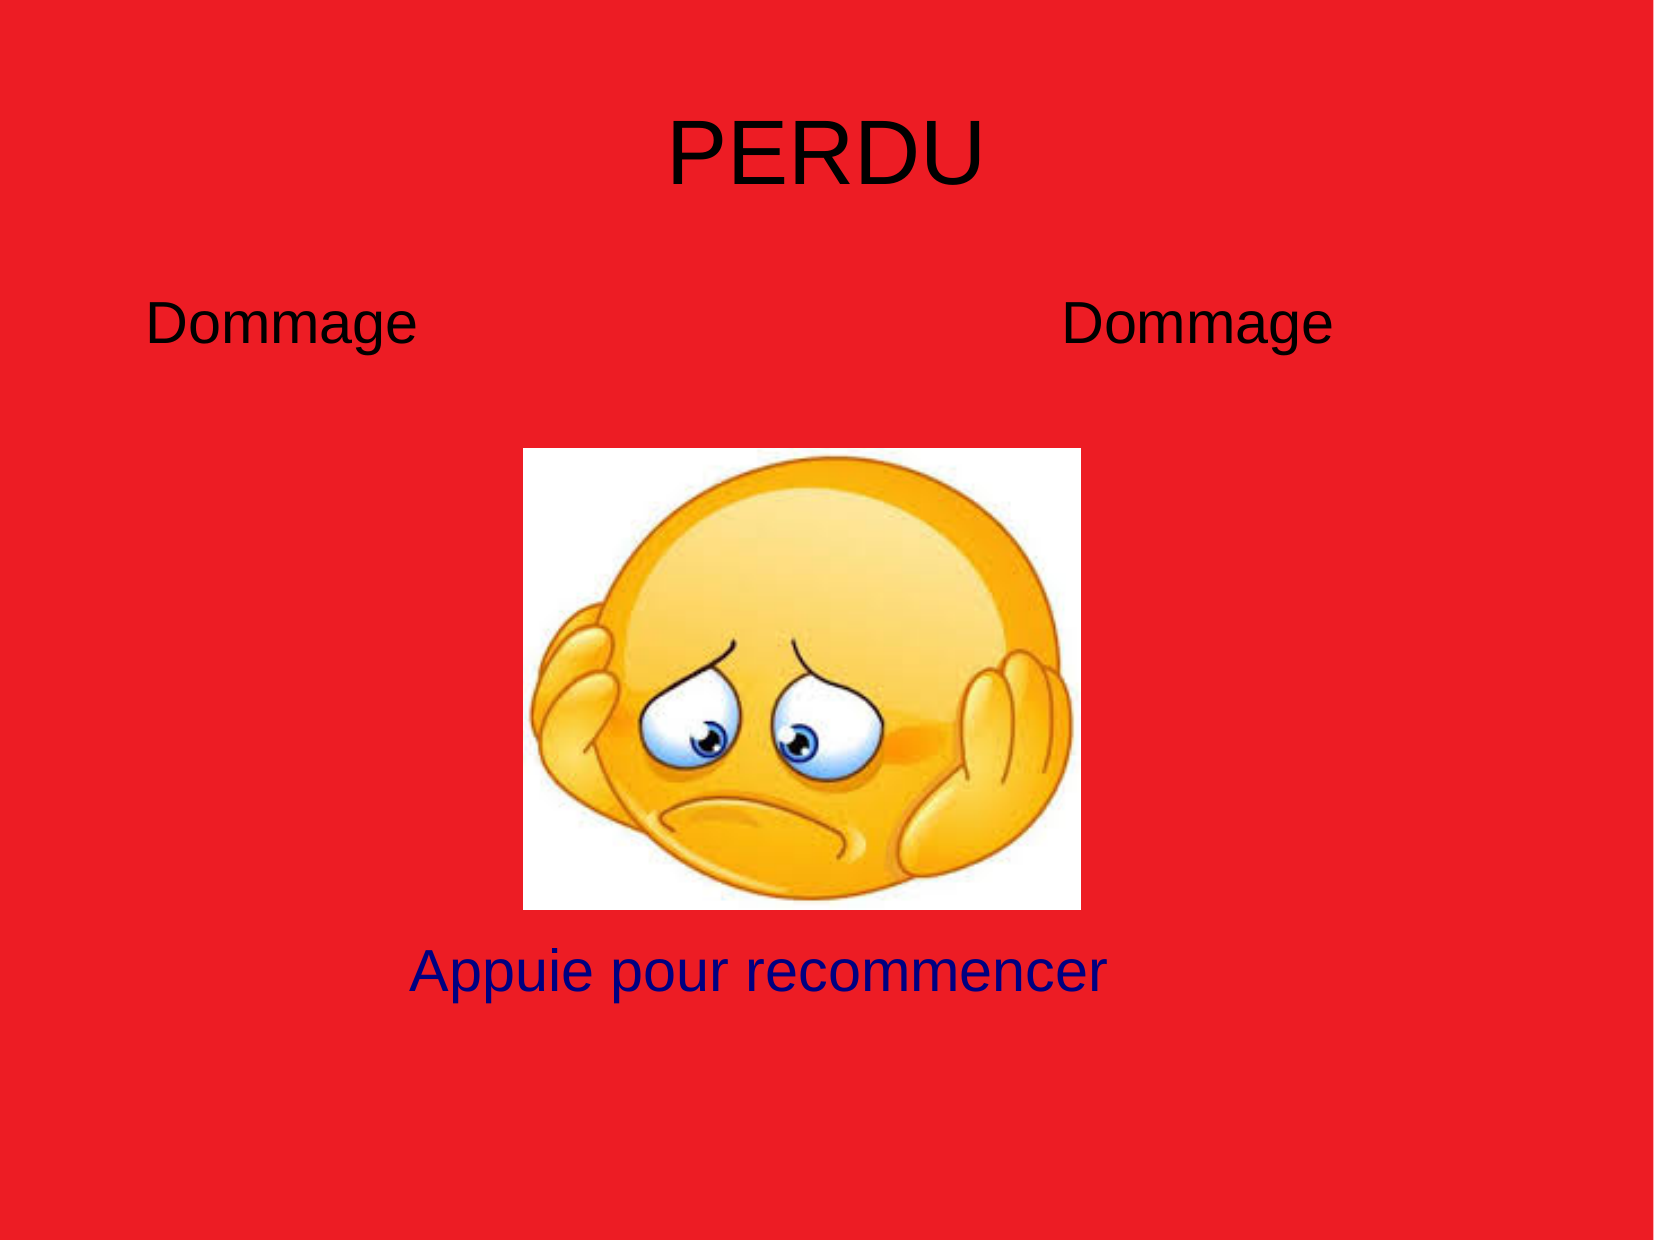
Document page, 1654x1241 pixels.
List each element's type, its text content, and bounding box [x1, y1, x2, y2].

list Dommage Dommage Appuie pour recommencer [82, 290, 1571, 1010]
picture [523, 448, 1081, 910]
title PERDU [82, 49, 1571, 257]
